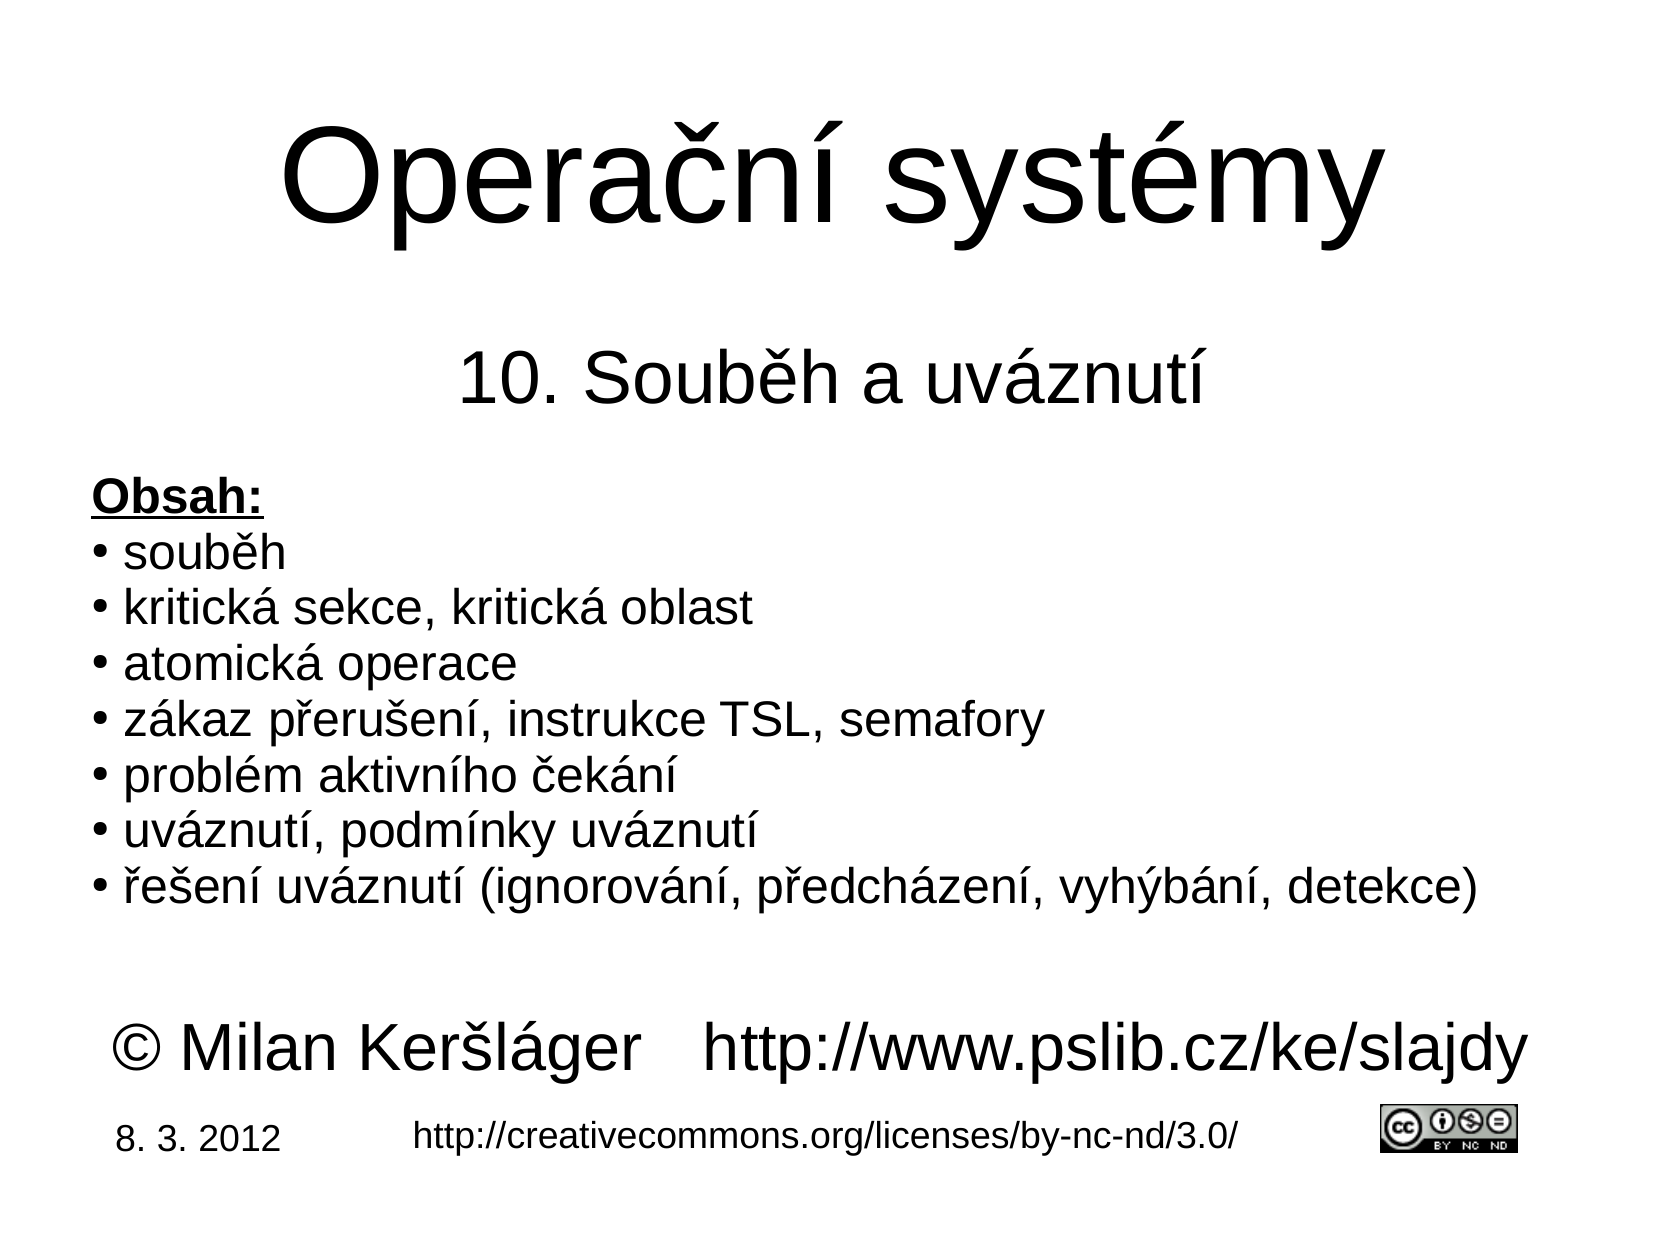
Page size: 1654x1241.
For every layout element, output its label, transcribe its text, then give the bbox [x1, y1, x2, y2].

title Operační systémy 10. Souběh a uváznutí [88, 56, 1577, 460]
list © Milan Keršláger http://www.pslib.cz/ke/slajdy [76, 1009, 1565, 1087]
text_box Obsah: souběh kritická sekce, kritická oblast atomická operace zákaz přerušení, instrukce TSL, semafory problém aktivního čekání uváznutí, podmínky uváznutí řešení uváznutí (ignorování, předcházení, vyhýbání, detekce) [76, 460, 1583, 922]
text_box 8.3.2012 [100, 1110, 337, 1168]
picture [1380, 1104, 1518, 1153]
text_box http://creativecommons.org/licenses/by-nc-nd/3.0/ [339, 1107, 1313, 1165]
